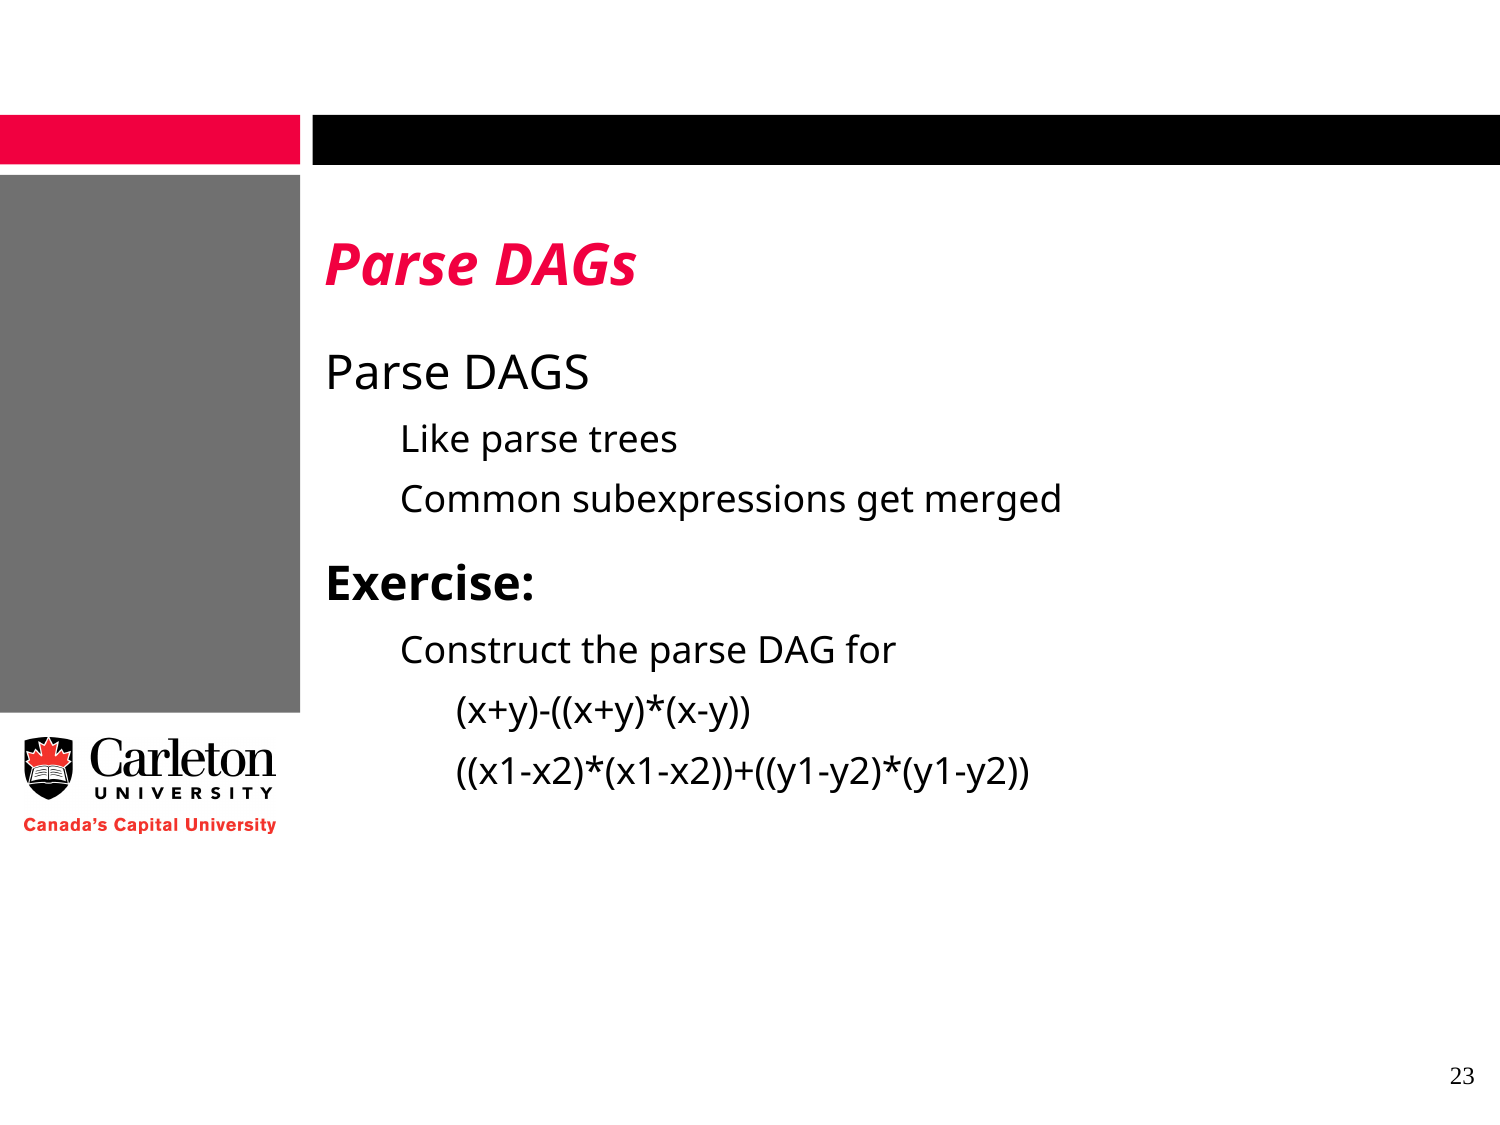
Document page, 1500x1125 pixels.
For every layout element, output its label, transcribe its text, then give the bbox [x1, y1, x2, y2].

picture [24, 737, 276, 834]
list Parse DAGS Like parse trees Common subexpressions get merged Exercise: Construct the parse DAG for (x+y)-((x+y)*(x-y)) ((x1-x2)*(x1-x2))+((y1-y2)*(y1-y2)) [324, 324, 1450, 1036]
title Parse DAGs [324, 194, 1450, 324]
